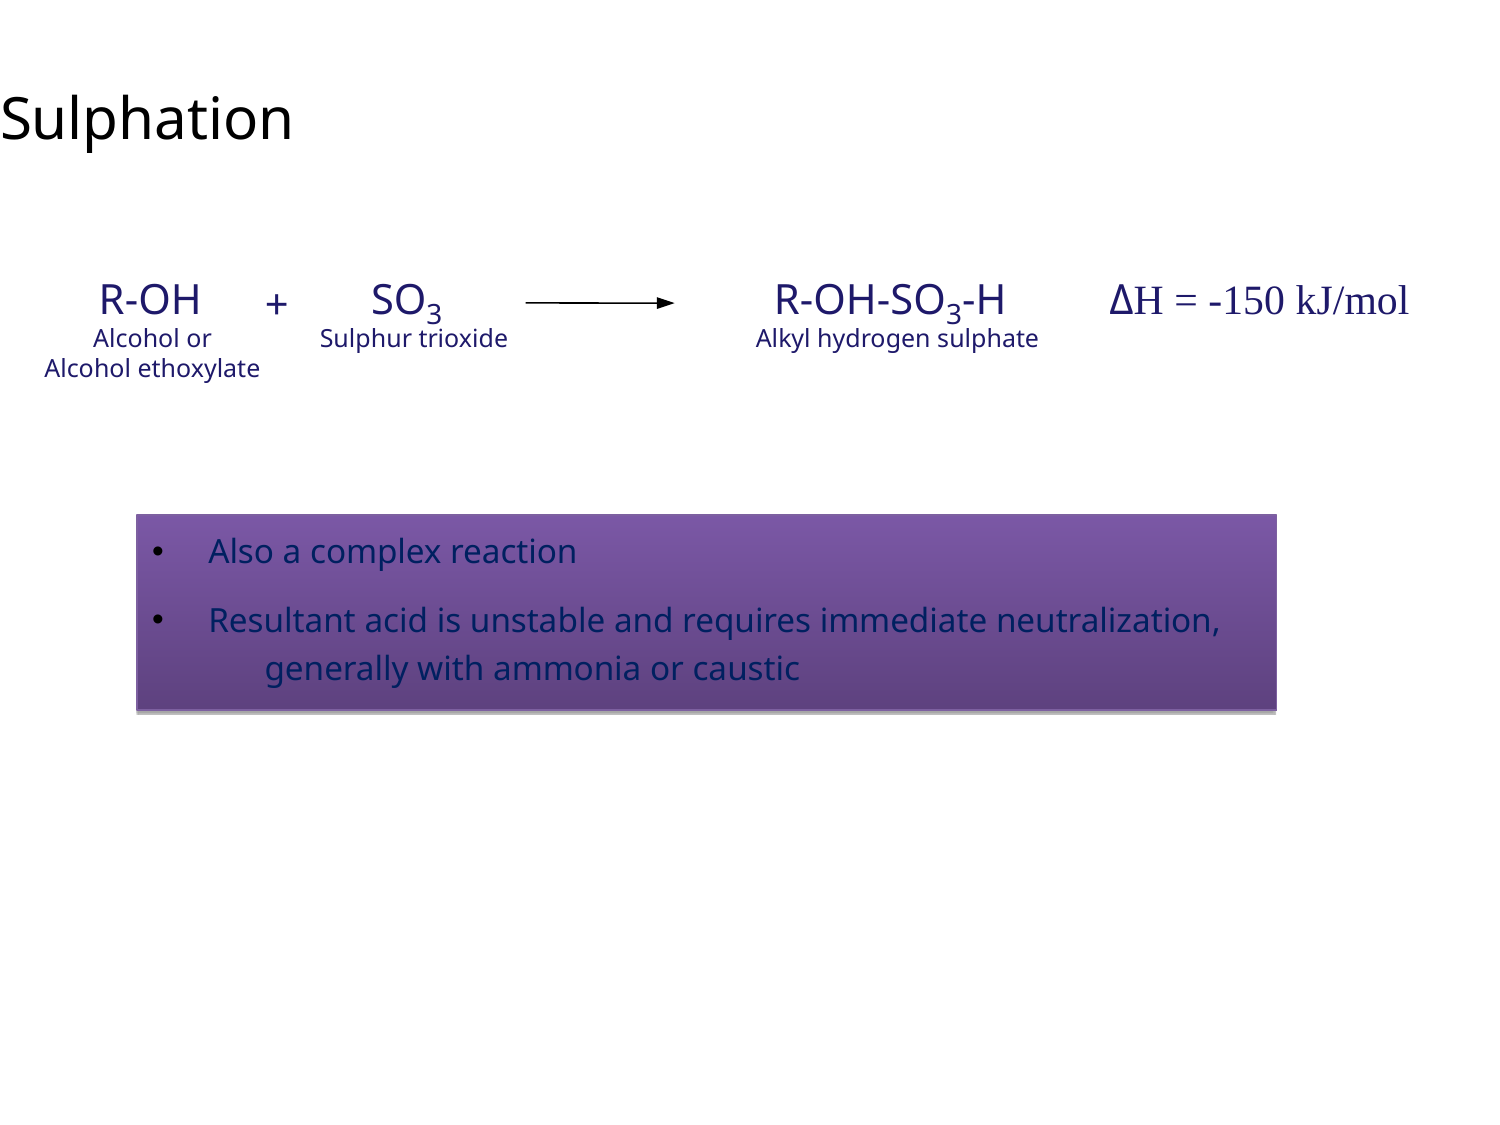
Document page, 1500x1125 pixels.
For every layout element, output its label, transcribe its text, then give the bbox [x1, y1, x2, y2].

list Also a complex reaction Resultant acid is unstable and requires immediate neutralization, generally with ammonia or caustic [137, 515, 1277, 711]
text_box R-OH-SO3-H [759, 265, 1022, 315]
title Sulphation [0, 50, 1239, 191]
text_box R-OH [84, 266, 228, 315]
text_box ΔH = -150 kJ/mol [1094, 265, 1461, 331]
text_box SO3 [356, 265, 458, 315]
text_box Alcohol or Alcohol ethoxylate [29, 315, 276, 390]
text_box Alkyl hydrogen sulphate [741, 315, 1055, 361]
text_box Sulphur trioxide [305, 315, 524, 361]
text_box + [250, 270, 304, 335]
